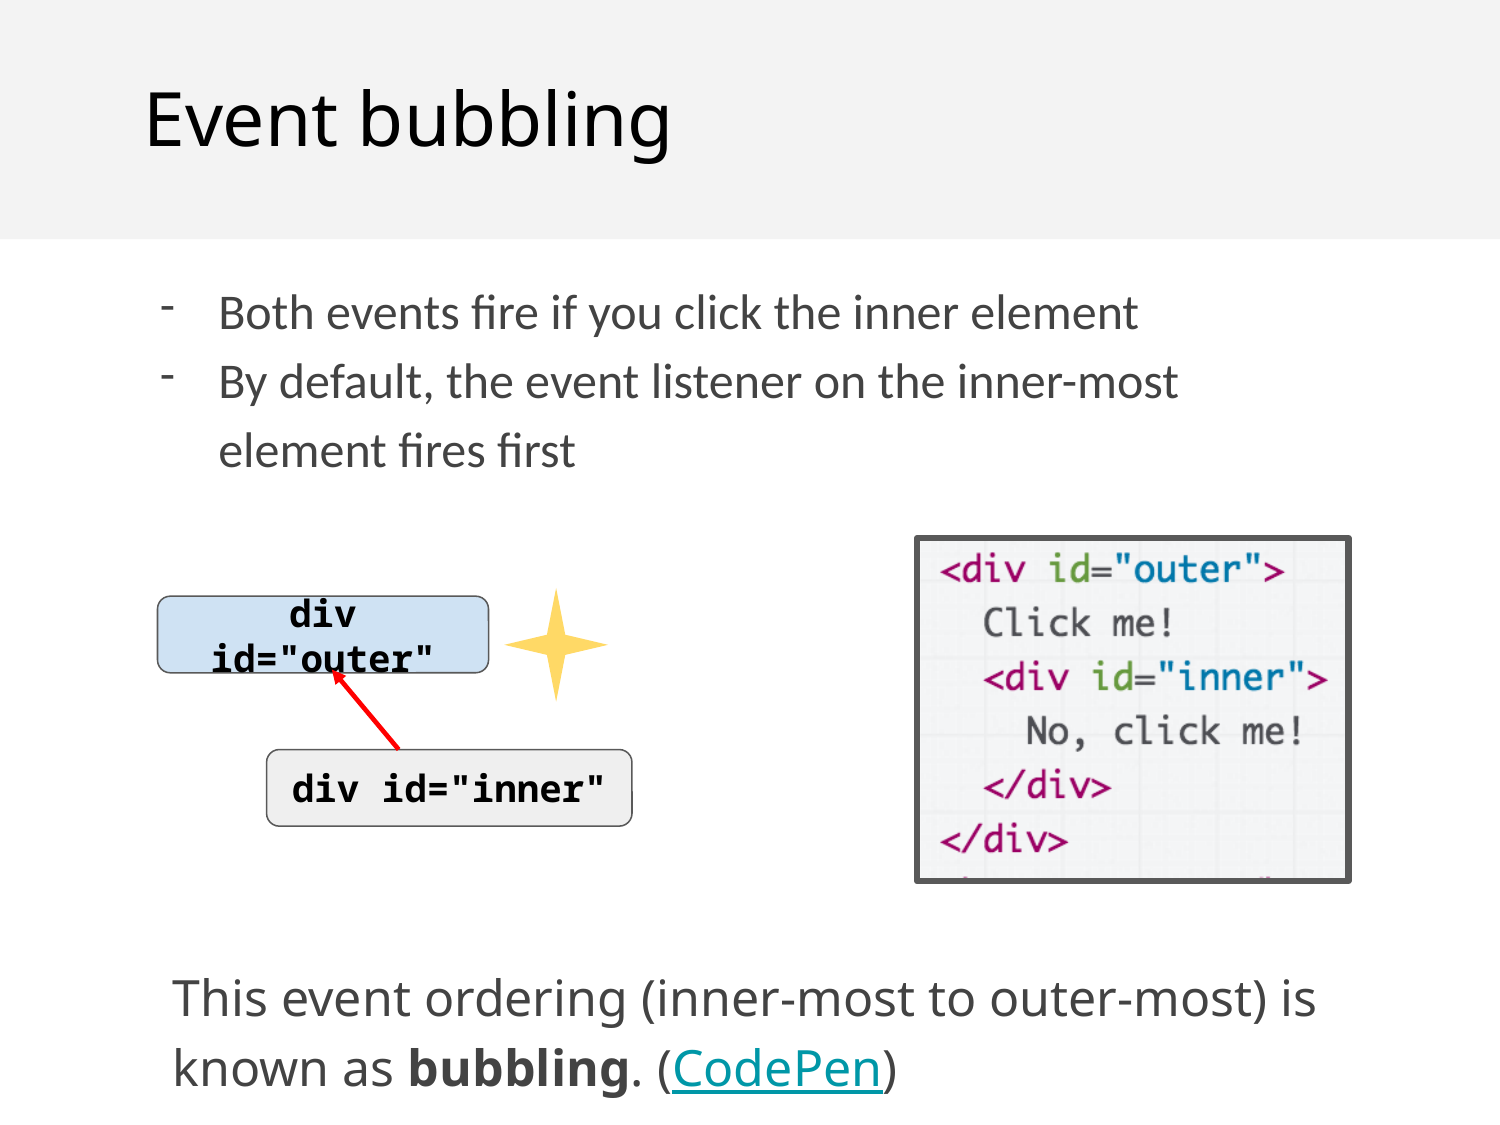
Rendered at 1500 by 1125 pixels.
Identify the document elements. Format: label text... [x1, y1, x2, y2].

title Event bubbling [128, 56, 1372, 183]
text_box [504, 587, 609, 702]
list Both events fire if you click the inner element By default, the event listener on the inner-most element fires first [128, 255, 1372, 515]
text_box div id="inner" [266, 749, 633, 827]
list This event ordering (inner-most to outer-most) is known as bubbling. (CodePen) [157, 942, 1401, 1125]
text_box div id="outer" [157, 596, 489, 673]
picture [920, 541, 1346, 879]
